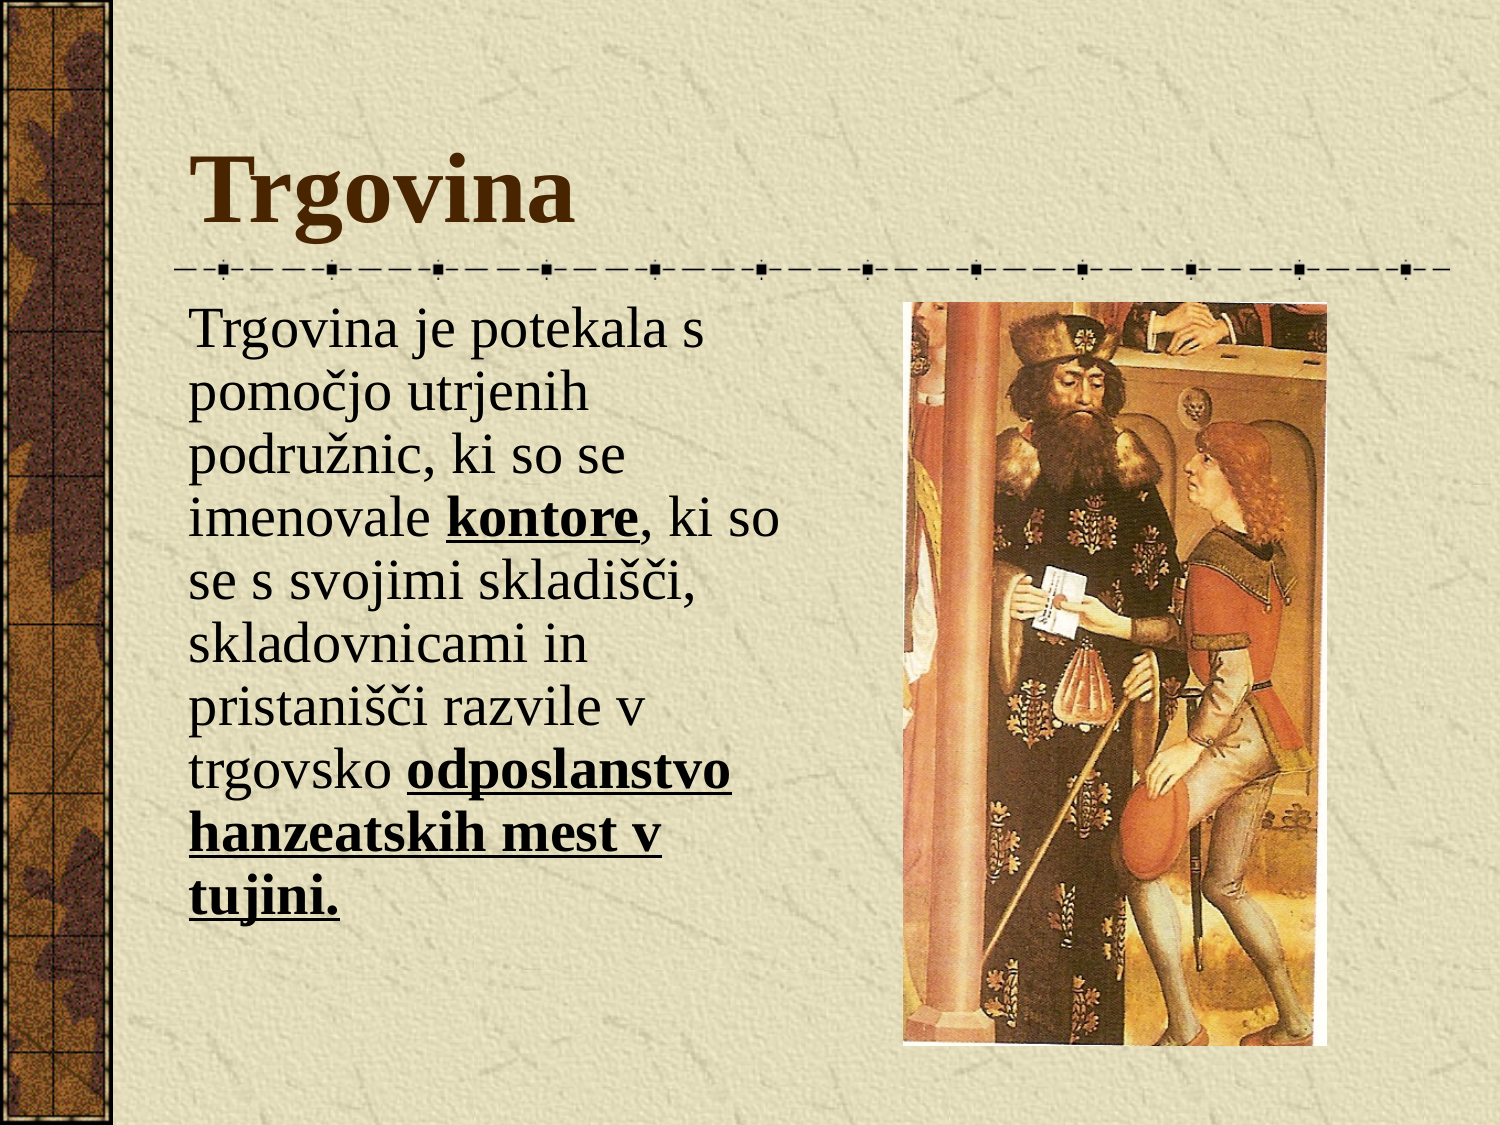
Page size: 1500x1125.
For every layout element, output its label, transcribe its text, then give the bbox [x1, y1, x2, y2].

picture [0, 0, 1500, 1125]
title Trgovina [174, 62, 1450, 250]
list Trgovina je potekala s pomočjo utrjenih podružnic, ki so se imenovale kontore, ki so se s svojimi skladišči, skladovnicami in pristanišči razvile v trgovsko odposlanstvo hanzeatskih mest v tujini. [174, 289, 799, 965]
